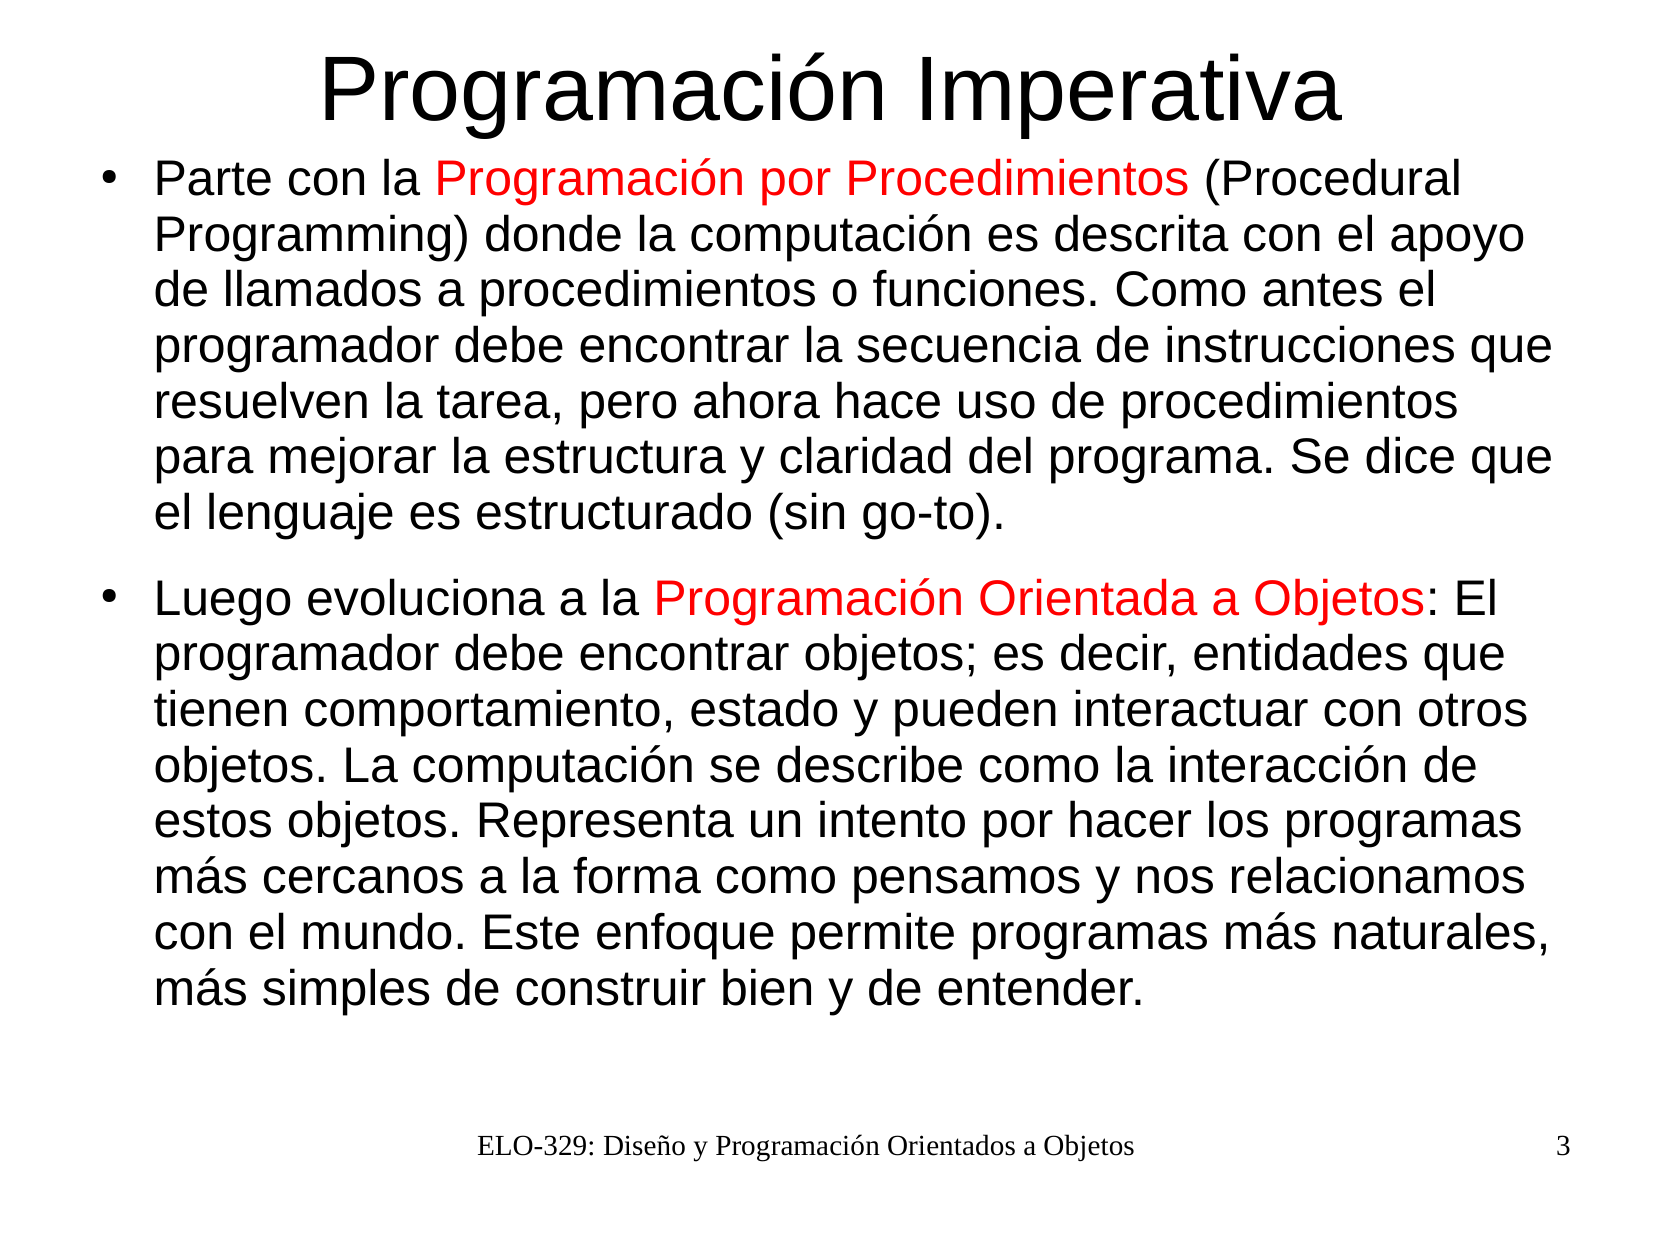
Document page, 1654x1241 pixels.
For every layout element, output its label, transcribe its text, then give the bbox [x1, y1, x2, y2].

title Programación Imperativa [86, 26, 1576, 151]
list Parte con la Programación por Procedimientos (Procedural Programming) donde la computación es descrita con el apoyo de llamados a procedimientos o funciones. Como antes el programador debe encontrar la secuencia de instrucciones que resuelven la tarea, pero ahora hace uso de procedimientos para mejorar la estructura y claridad del programa. Se dice que el lenguaje es estructurado (sin go-to). Luego evoluciona a la Programación Orientada a Objetos: El programador debe encontrar objetos; es decir, entidades que tienen comportamiento, estado y pueden interactuar con otros objetos. La computación se describe como la interacción de estos objetos. Representa un intento por hacer los programas más cercanos a la forma como pensamos y nos relacionamos con el mundo. Este enfoque permite programas más naturales, más simples de construir bien y de entender. [82, 150, 1571, 1109]
